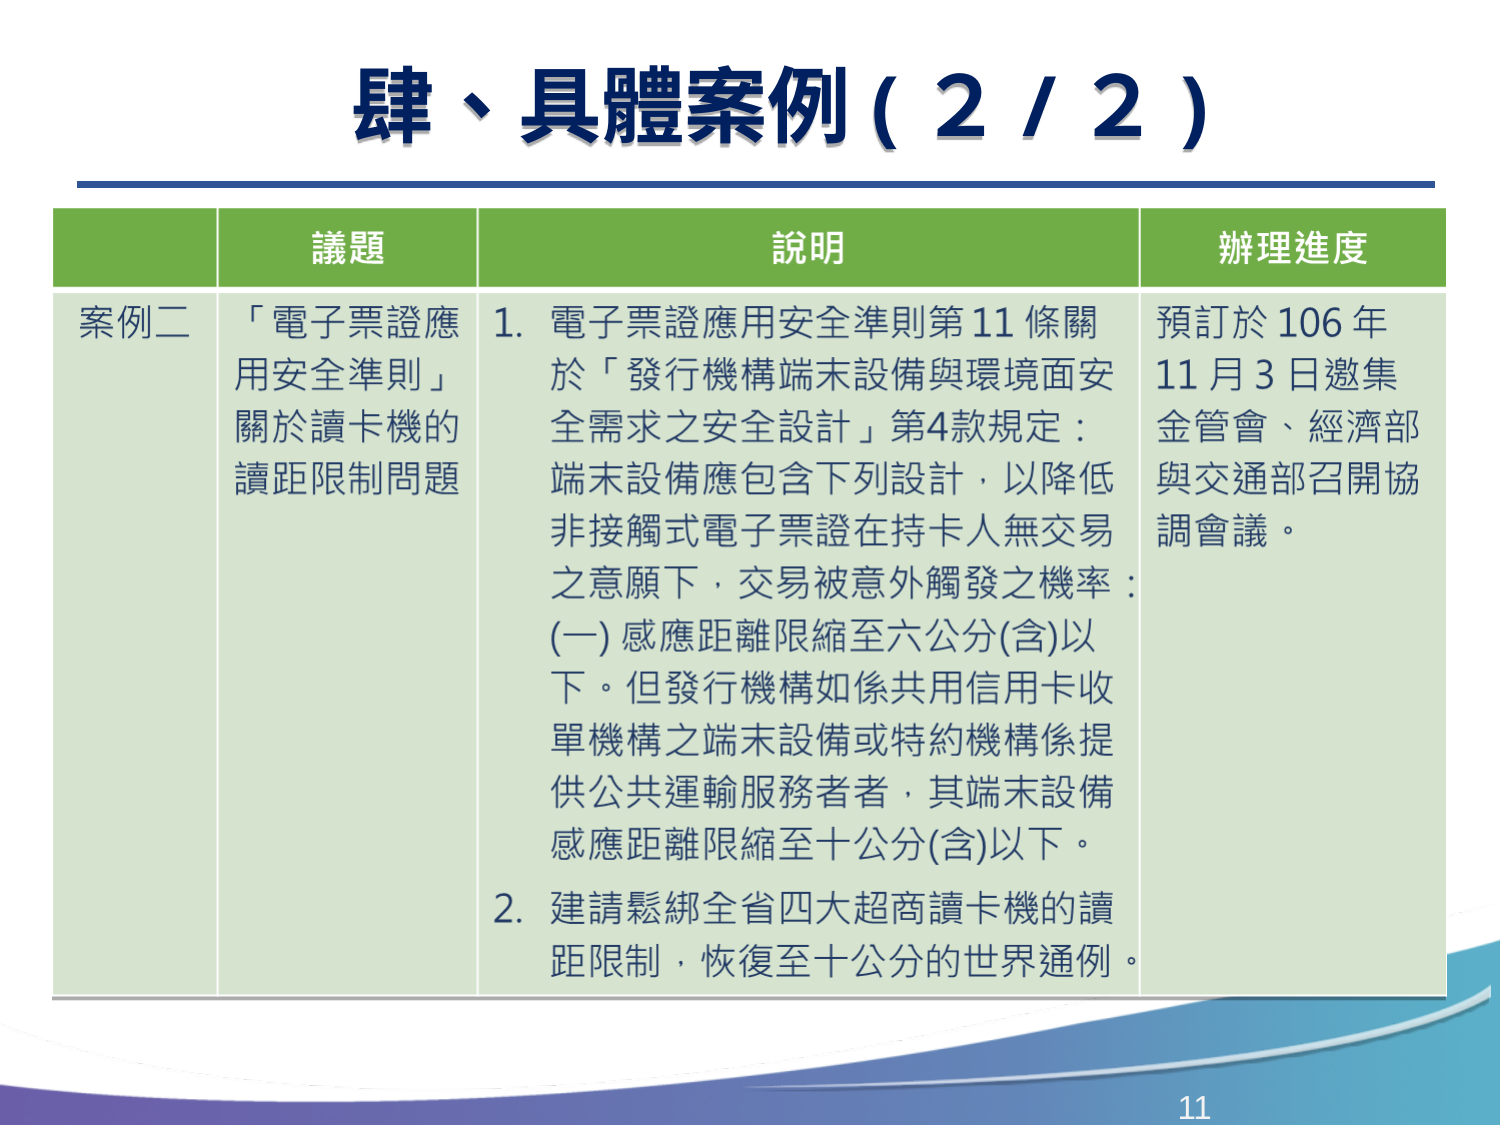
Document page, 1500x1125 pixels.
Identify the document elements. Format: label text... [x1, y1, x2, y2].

title 肆、具體案例(２/２) [103, 0, 1398, 207]
picture [52, 207, 1447, 1009]
